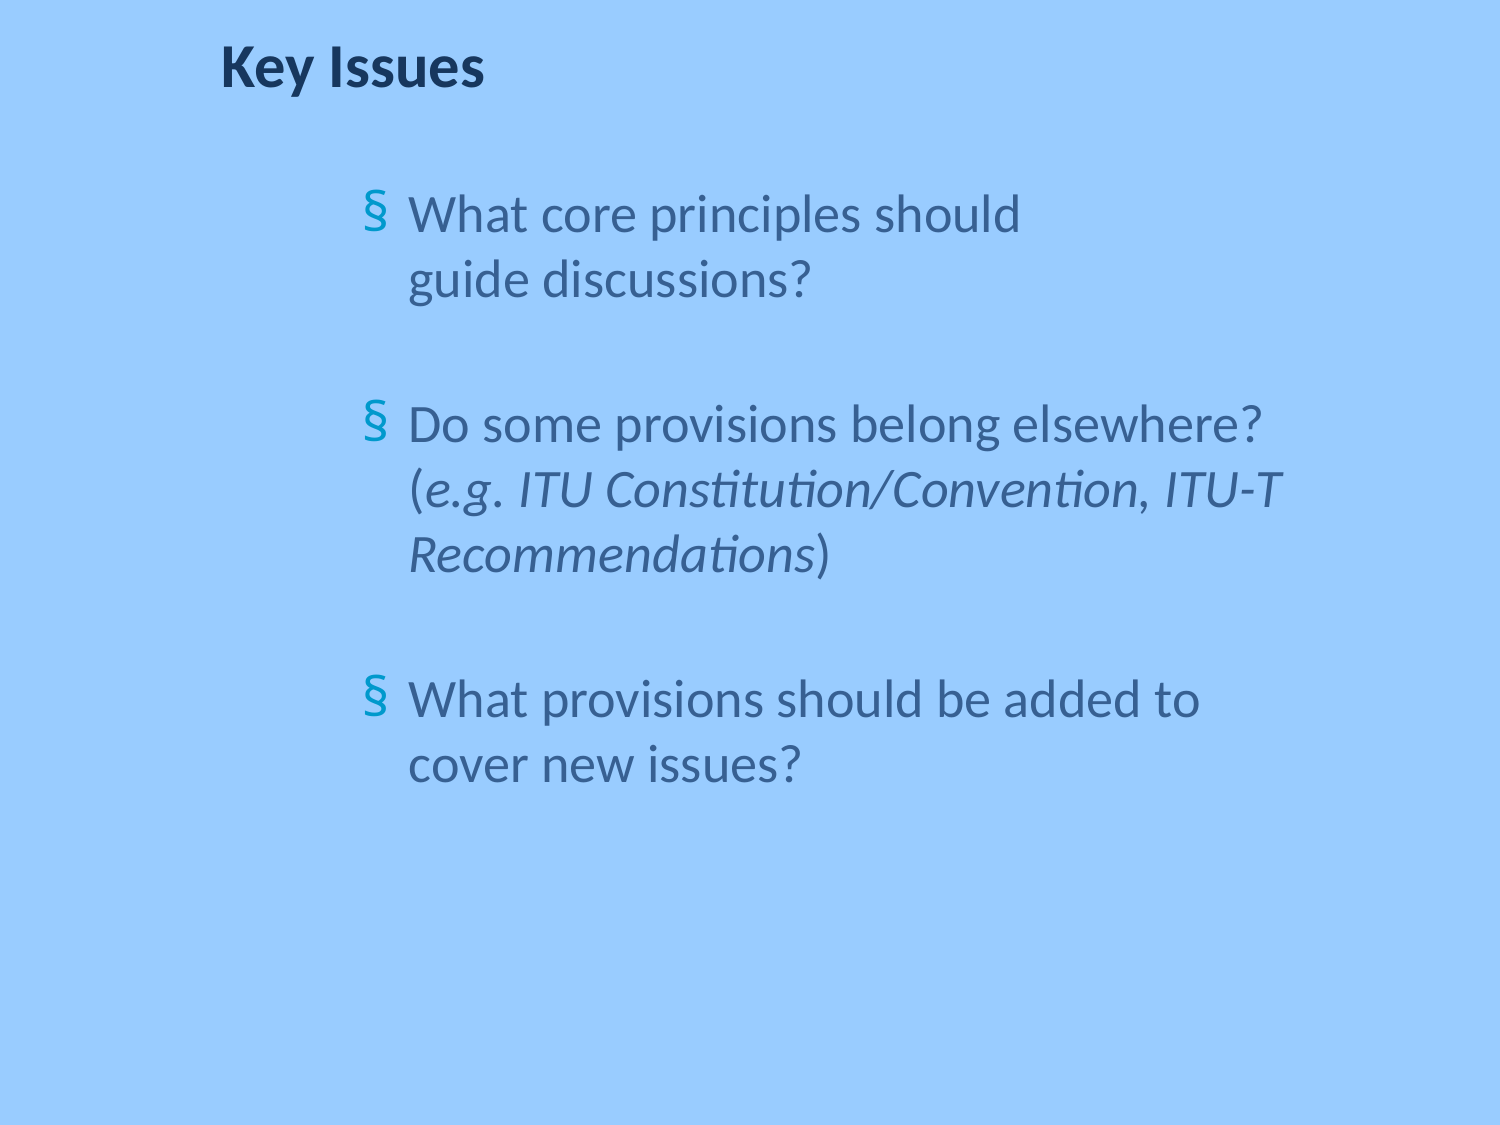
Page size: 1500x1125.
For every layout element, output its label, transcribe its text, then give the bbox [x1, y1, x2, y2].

text_box Key Issues [206, 9, 1484, 109]
text_box What core principles should guide discussions? Do some provisions belong elsewhere? (e.g. ITU Constitution/Convention, ITU-T Recommendations) What provisions should be added to cover new issues? [271, 170, 1361, 998]
